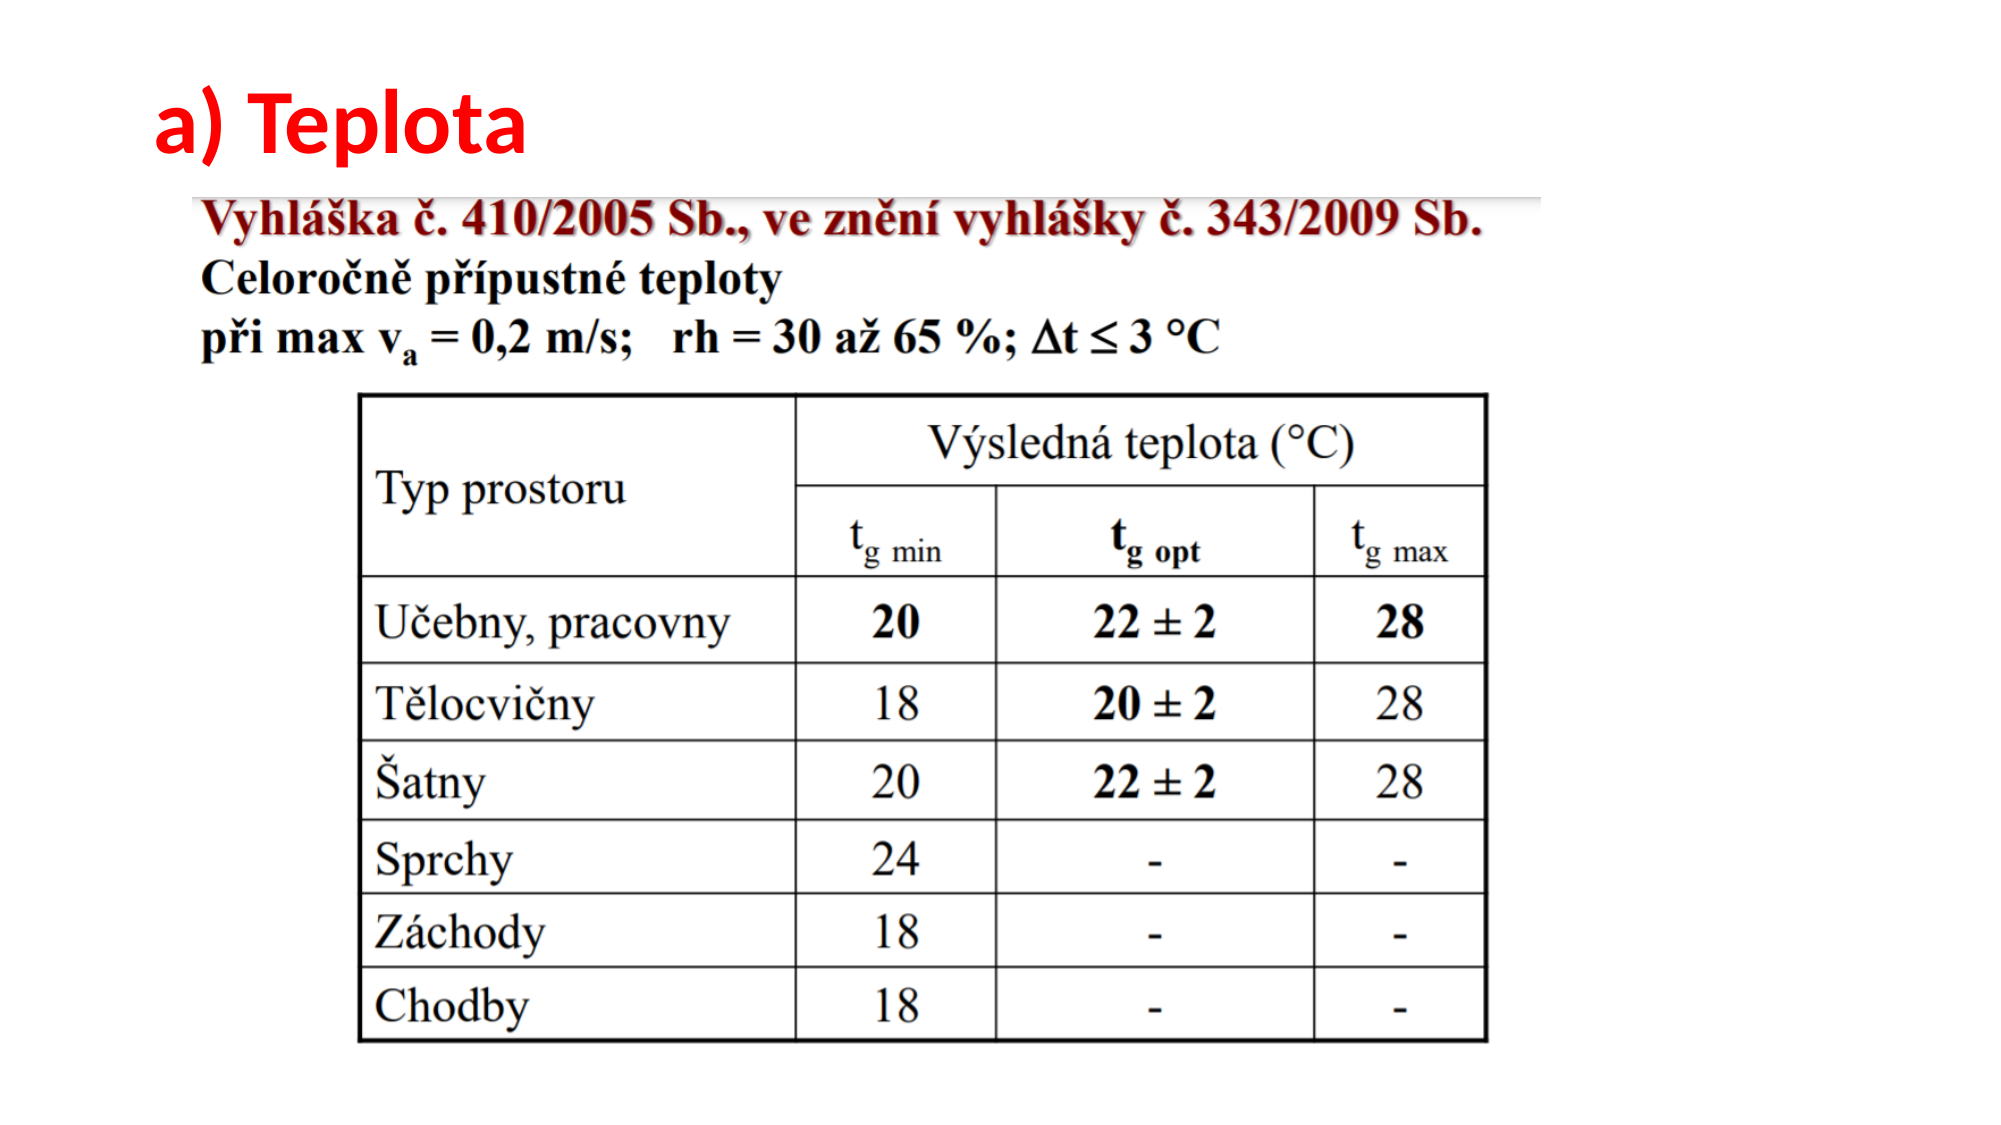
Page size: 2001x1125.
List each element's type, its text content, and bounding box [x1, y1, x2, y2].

text_box a) Teplota [138, 53, 1149, 181]
picture [192, 197, 1541, 1072]
